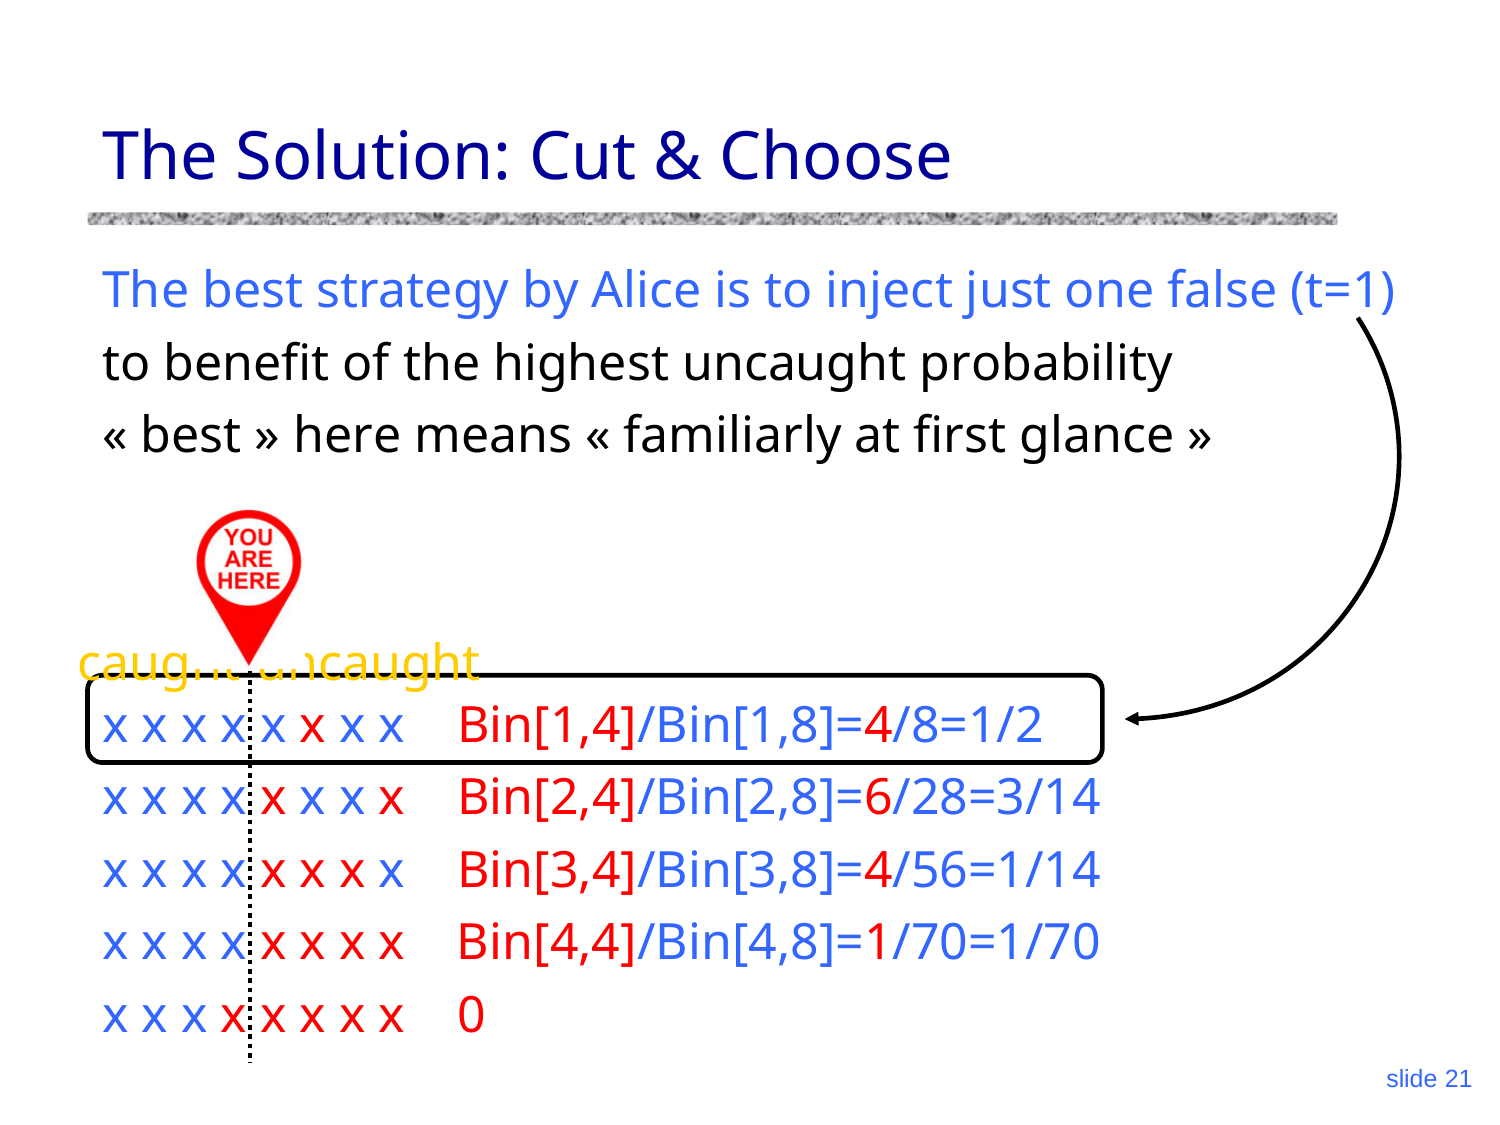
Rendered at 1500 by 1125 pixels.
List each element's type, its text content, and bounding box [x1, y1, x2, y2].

text_box The best strategy by Alice is to inject just one false (t=1) to benefit of the highest uncaught probability « best » here means « familiarly at first glance » these t in his designated 500. Probability = Bin[t,n/2]/Bin[t,n] Illustration: x x x x x x x x Bin[1,4]/Bin[1,8]=4/8=1/2 x x x x x x x x Bin[2,4]/Bin[2,8]=6/28=3/14 x x x x x x x x Bin[3,4]/Bin[3,8]=4/56=1/14 x x x x x x x x Bin[4,4]/Bin[4,8]=1/70=1/70 x x x x x x x x 0 [87, 249, 1415, 1051]
picture [87, 212, 1338, 226]
text_box slide <number> [1174, 1025, 1488, 1101]
text_box caught [63, 623, 256, 699]
text_box uncaught [256, 623, 497, 699]
picture [195, 507, 305, 669]
text_box The best strategy by Alice is to inject just one false (t=1) to benefit of the highest uncaught probability « best » here means « familiarly at first glance » these t in his designated 500. Probability = Bin[t,n/2]/Bin[t,n] Illustration: x x x x x x x x Bin[1,4]/Bin[1,8]=4/8=1/2 x x x x x x x x Bin[2,4]/Bin[2,8]=6/28=3/14 x x x x x x x x Bin[3,4]/Bin[3,8]=4/56=1/14 x x x x x x x x Bin[4,4]/Bin[4,8]=1/70=1/70 x x x x x x x x 0 [90, 678, 1100, 760]
title The Solution: Cut & Choose [87, 49, 1363, 201]
